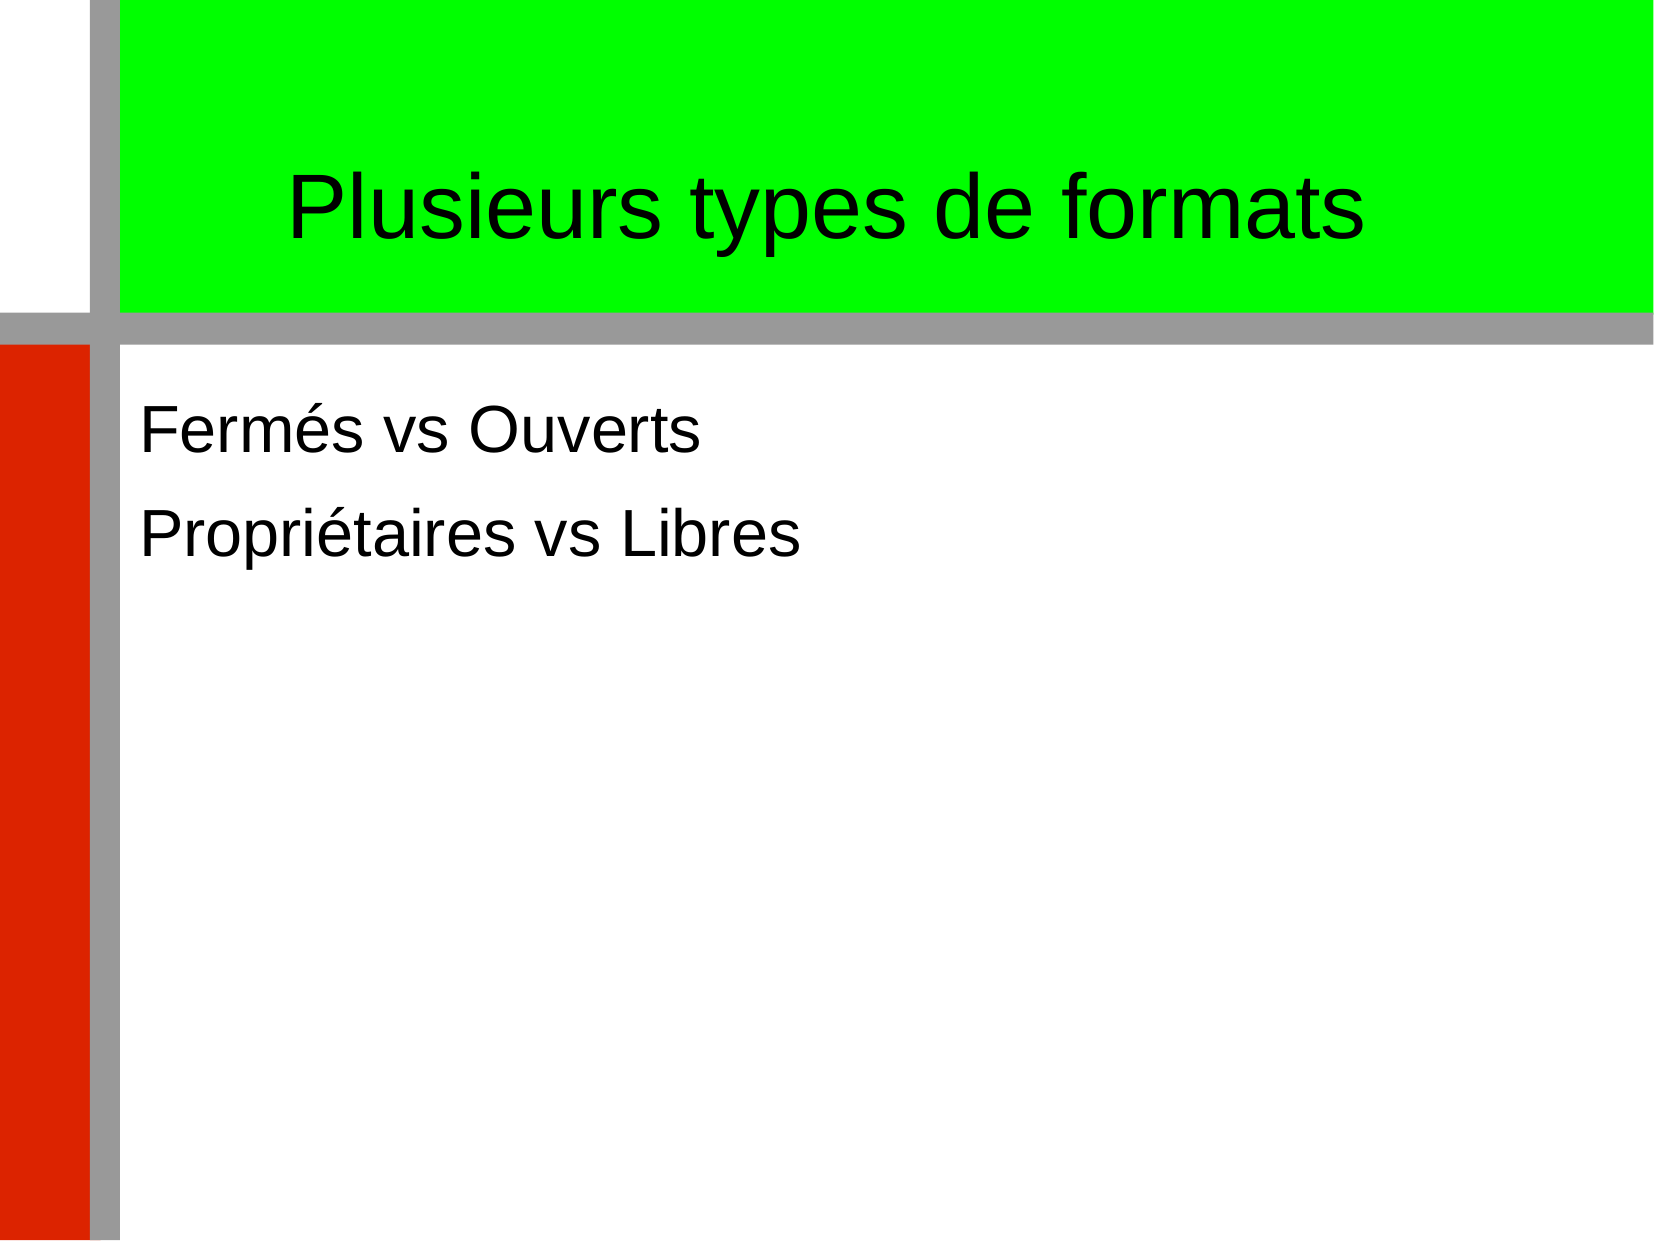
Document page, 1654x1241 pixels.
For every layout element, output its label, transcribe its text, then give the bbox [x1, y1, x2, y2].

list Fermés vs Ouverts Propriétaires vs Libres [121, 391, 1534, 1127]
title Plusieurs types de formats [121, 102, 1534, 311]
